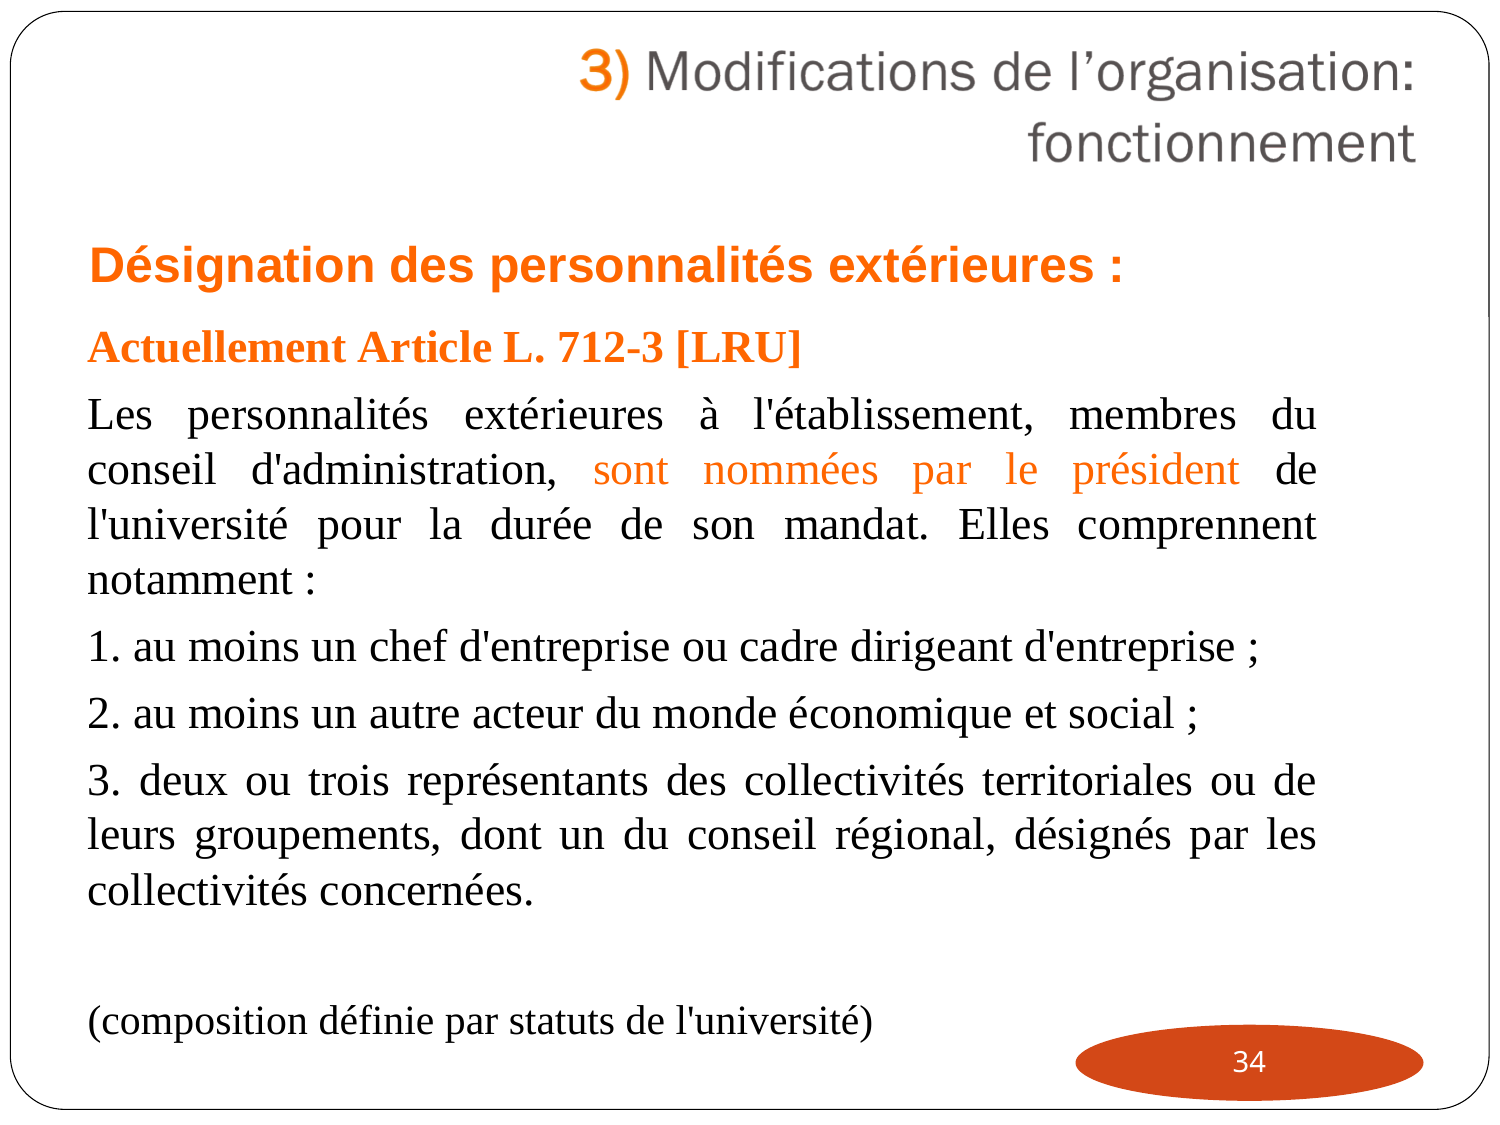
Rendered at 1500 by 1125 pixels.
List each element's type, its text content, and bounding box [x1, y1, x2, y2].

text_box <numéro> [1075, 1024, 1424, 1101]
picture [198, 30, 1432, 223]
text_box Actuellement Article L. 712-3 [LRU] Les personnalités extérieures à l'établissement, membres du conseil d'administration, sont nommées par le président de l'université pour la durée de son mandat. Elles comprennent notamment : 1. au moins un chef d'entreprise ou cadre dirigeant d'entreprise ; 2. au moins un autre acteur du monde économique et social ; 3. deux ou trois représentants des collectivités territoriales ou de leurs groupements, dont un du conseil régional, désignés par les collectivités concernées. (composition définie par statuts de l'université) [87, 324, 1319, 978]
text_box Désignation des personnalités extérieures : [75, 224, 1329, 301]
